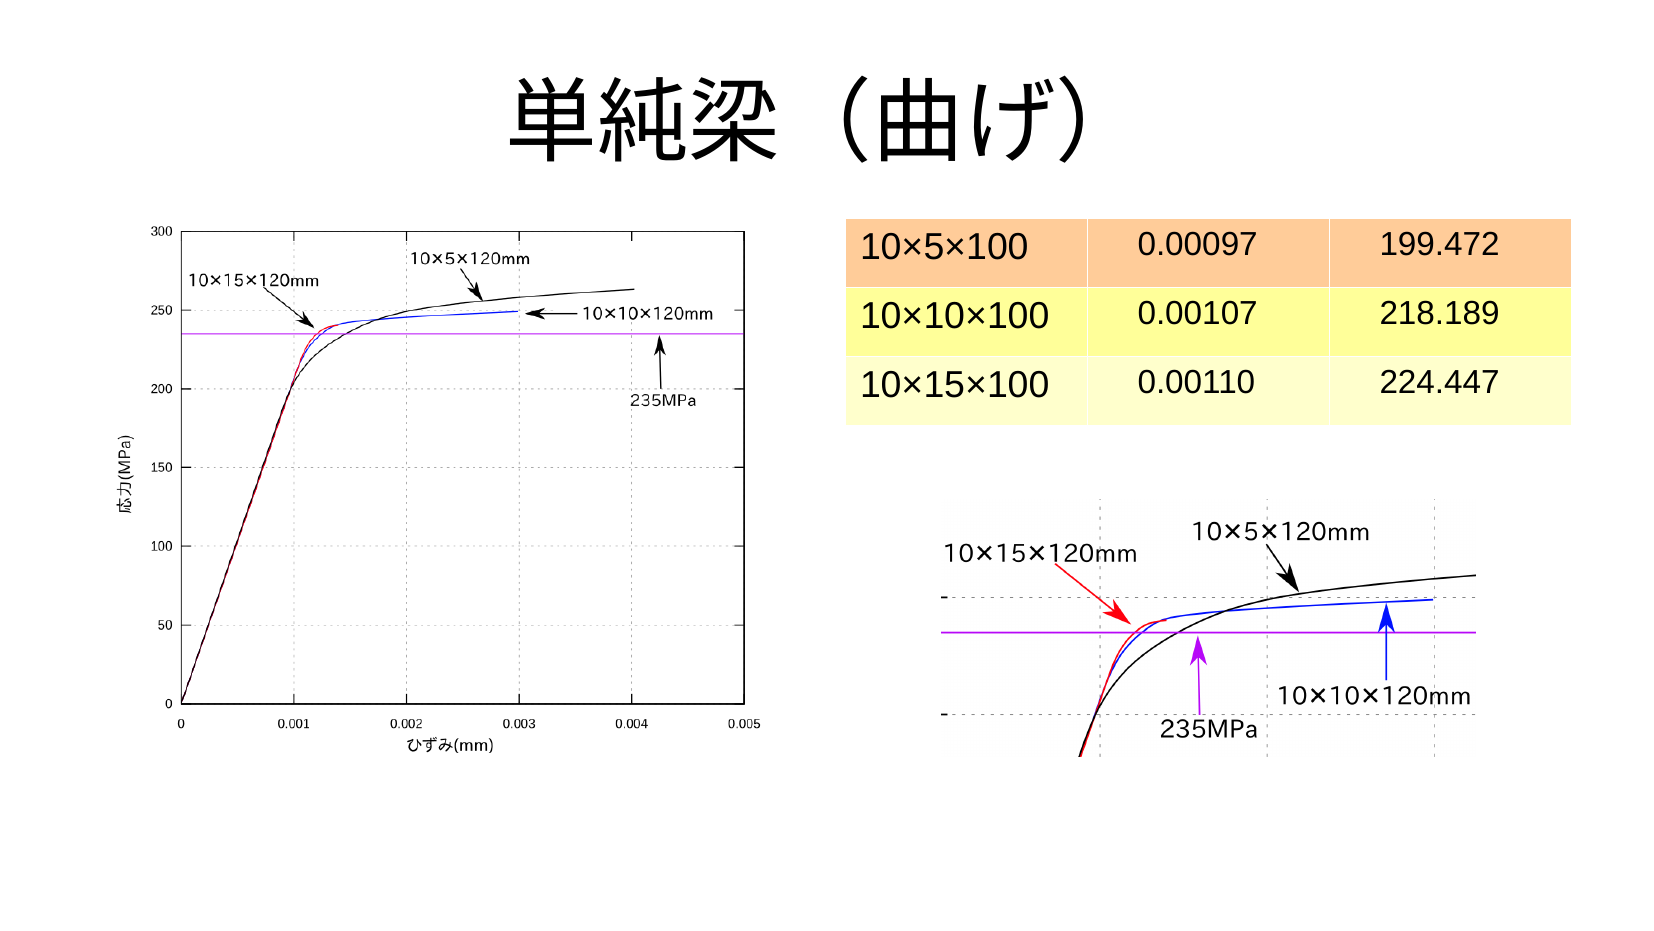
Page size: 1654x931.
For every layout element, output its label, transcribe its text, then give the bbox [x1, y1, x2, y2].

table_cell 10×15×100 [846, 357, 1087, 425]
table_header 199.472 [1330, 219, 1571, 287]
table_cell 218.189 [1330, 288, 1571, 356]
table_cell 0.00107 [1088, 288, 1329, 356]
picture [111, 217, 780, 758]
title 単純梁（曲げ） [82, 37, 1571, 193]
table_header 10×5×100 [846, 219, 1087, 287]
table_header 0.00097 [1088, 219, 1329, 287]
table_cell 224.447 [1330, 357, 1571, 425]
picture [941, 499, 1476, 757]
table_cell 10×10×100 [846, 288, 1087, 356]
table_cell 0.00110 [1088, 357, 1329, 425]
